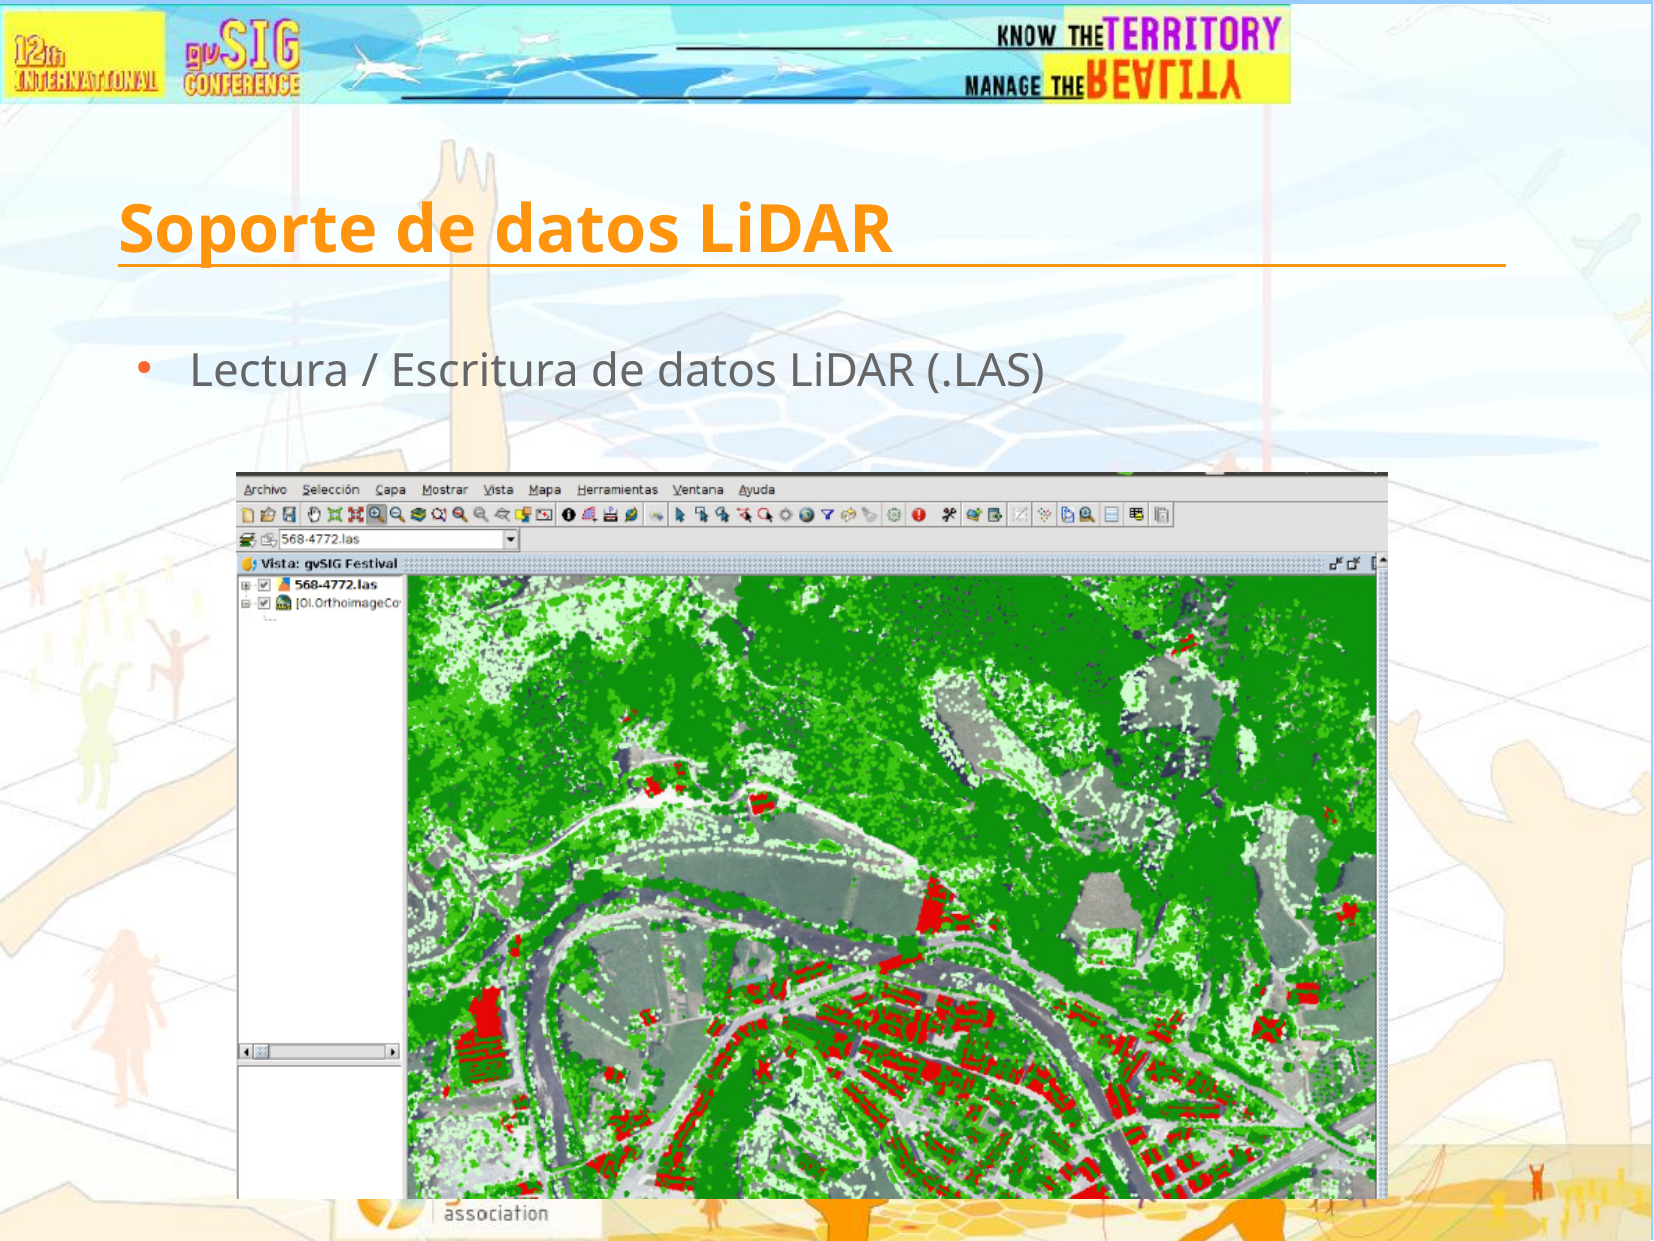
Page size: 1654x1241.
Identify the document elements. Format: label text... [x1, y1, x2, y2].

picture [0, 4, 1652, 1241]
title Soporte de datos LiDAR [118, 177, 1607, 276]
list Lectura / Escritura de datos LiDAR (.LAS) [118, 259, 1506, 1050]
